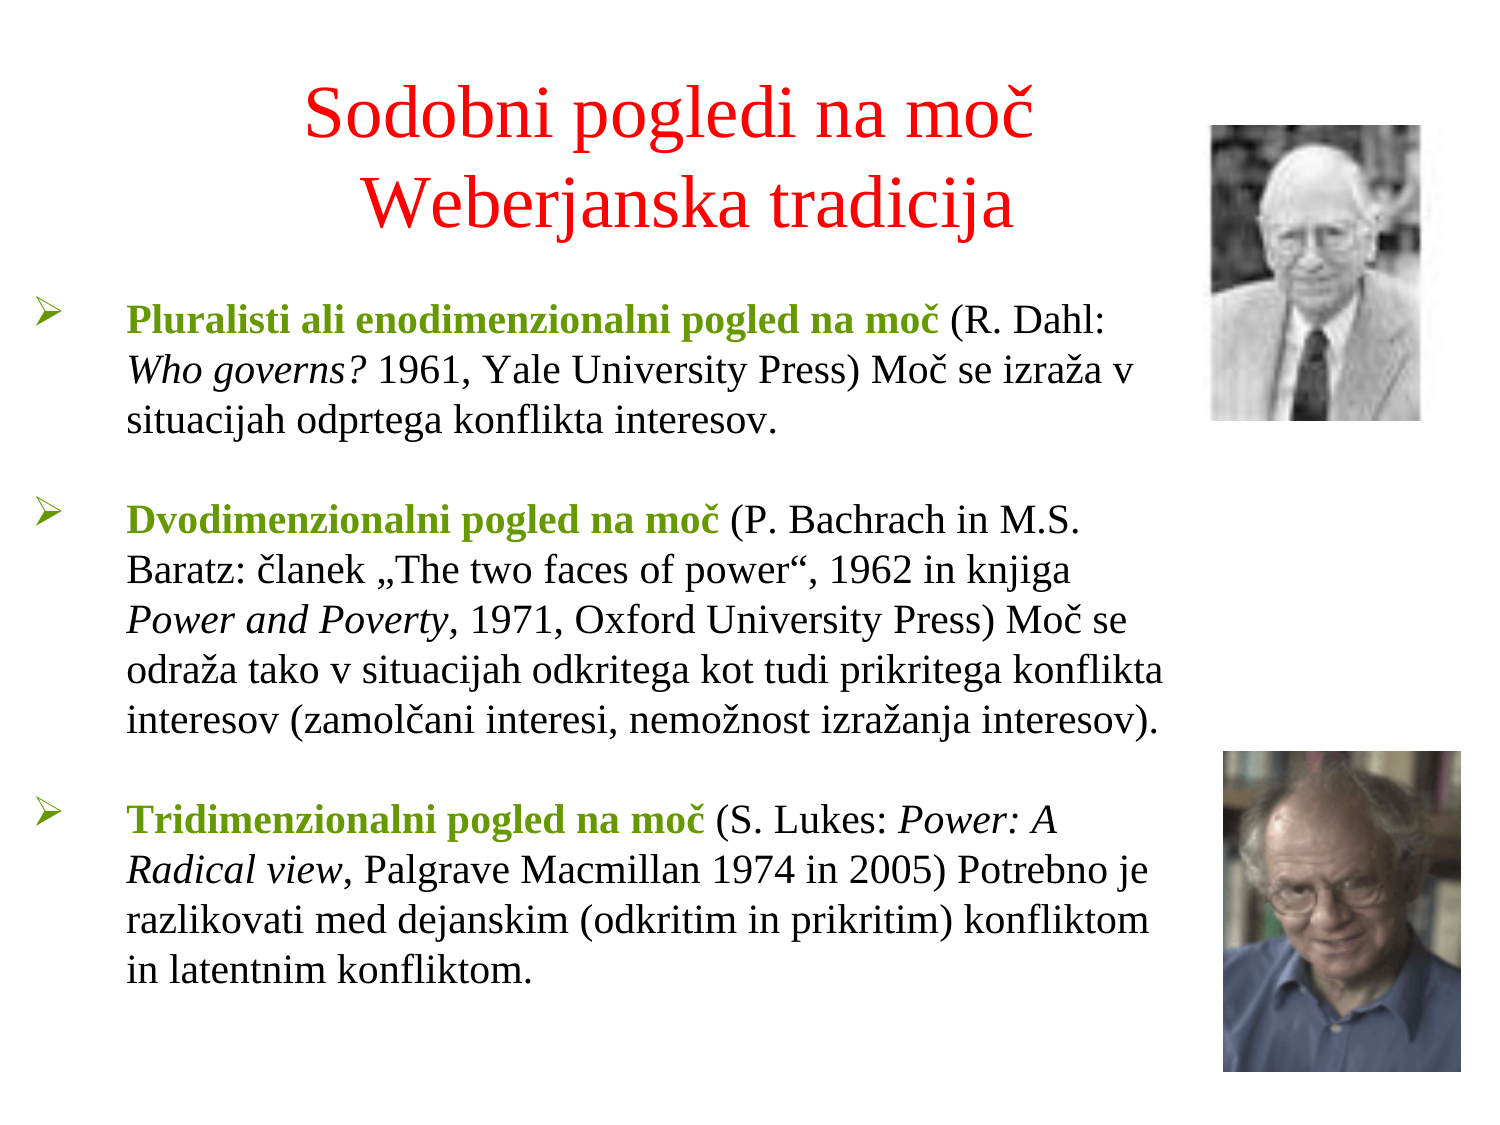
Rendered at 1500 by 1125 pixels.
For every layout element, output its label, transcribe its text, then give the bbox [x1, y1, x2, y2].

text_box Sodobni pogledi na moč Weberjanska tradicija [289, 54, 1115, 251]
picture [1223, 751, 1461, 1072]
text_box Pluralisti ali enodimenzionalni pogled na moč (R. Dahl: Who governs? 1961, Yale University Press) Moč se izraža v situacijah odprtega konflikta interesov. Dvodimenzionalni pogled na moč (P. Bachrach in M.S. Baratz: članek „The two faces of power“, 1962 in knjiga Power and Poverty, 1971, Oxford University Press) Moč se odraža tako v situacijah odkritega kot tudi prikritega konflikta interesov (zamolčani interesi, nemožnost izražanja interesov). Tridimenzionalni pogled na moč (S. Lukes: Power: A Radical view, Palgrave Macmillan 1974 in 2005) Potrebno je razlikovati med dejanskim (odkritim in prikritim) konfliktom in latentnim konfliktom. [17, 284, 1188, 1000]
picture [1175, 125, 1459, 421]
